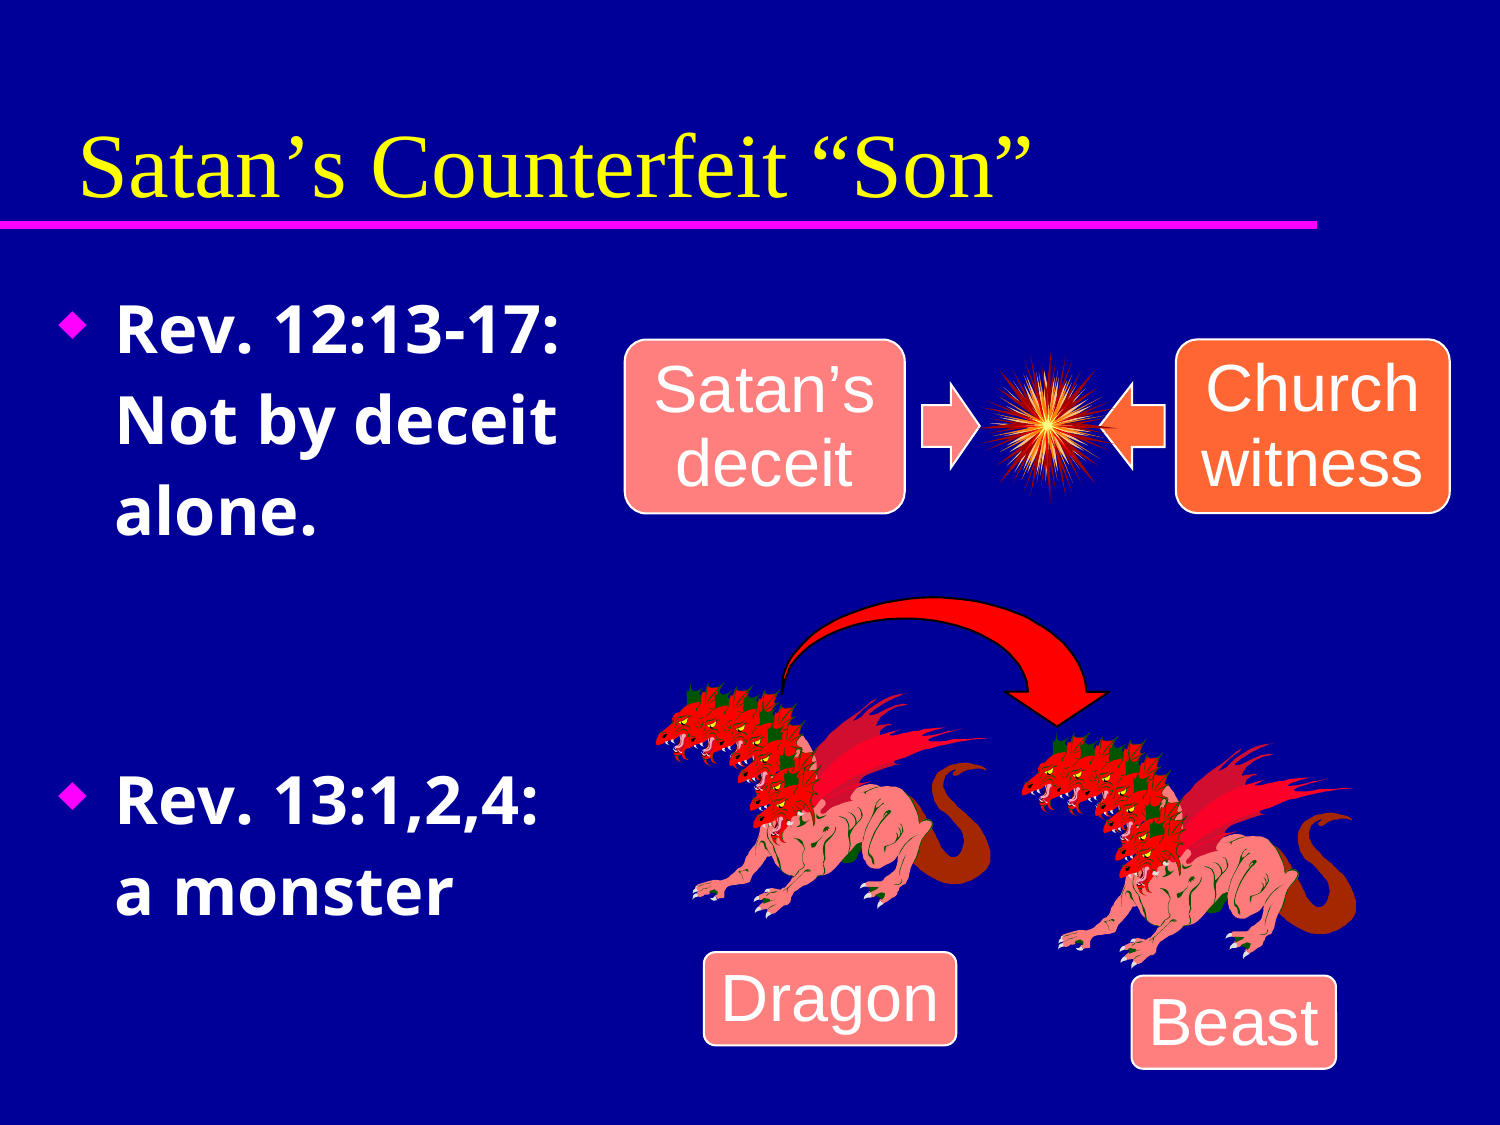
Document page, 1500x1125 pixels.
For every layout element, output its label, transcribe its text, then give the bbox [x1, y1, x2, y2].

text_box [922, 350, 1165, 502]
text_box Dragon [703, 952, 957, 1046]
text_box [656, 597, 1110, 920]
text_box Beast [1131, 975, 1337, 1069]
text_box Satan’s deceit [624, 339, 905, 514]
list Rev. 12:13-17: Not by deceit alone. Rev. 13:1,2,4: a monster [43, 274, 638, 1051]
text_box Church witness [1175, 339, 1450, 514]
text_box [1021, 731, 1356, 970]
title Satan’s Counterfeit “Son” [62, 43, 1338, 225]
